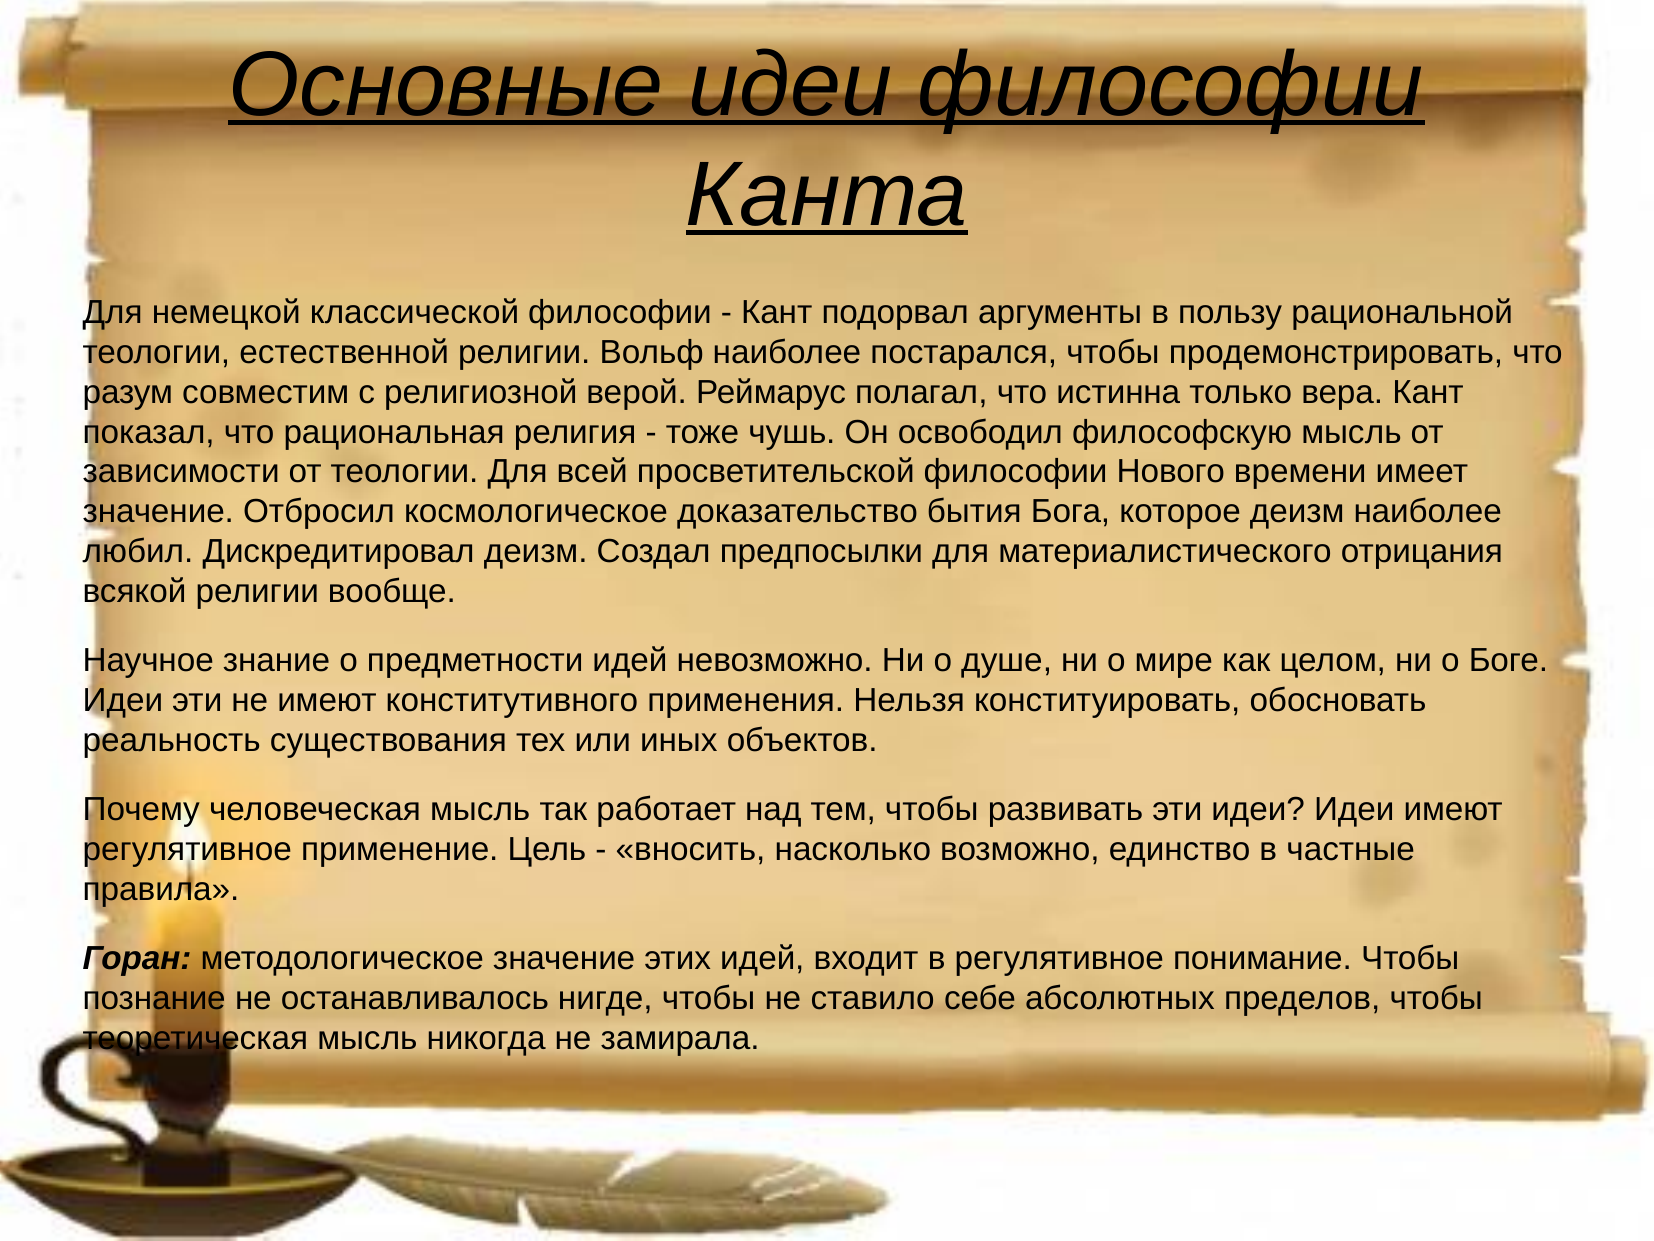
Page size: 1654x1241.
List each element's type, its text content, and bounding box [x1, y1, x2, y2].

picture [0, 0, 1654, 1241]
title Основные идеи философии Канта [82, 23, 1571, 290]
list Для немецкой классической философии - Кант подорвал аргументы в пользу рациональной теологии, естественной религии. Вольф наиболее постарался, чтобы продемонстрировать, что разум совместим с религиозной верой. Реймарус полагал, что истинна только вера. Кант показал, что рациональная религия - тоже чушь. Он освободил философскую мысль от зависимости от теологии. Для всей просветительской философии Нового времени имеет значение. Отбросил космологическое доказательство бытия Бога, которое деизм наиболее любил. Дискредитировал деизм. Создал предпосылки для материалистического отрицания всякой религии вообще. Научное знание о предметности идей невозможно. Ни о душе, ни о мире как целом, ни о Боге. Идеи эти не имеют конститутивного применения. Нельзя конституировать, обосновать реальность существования тех или иных объектов. Почему человеческая мысль так работает над тем, чтобы развивать эти идеи? Идеи имеют регулятивное применение. Цель - «вносить, насколько возможно, единство в частные правила». Горан: методологическое значение этих идей, входит в регулятивное понимание. Чтобы познание не останавливалось нигде, чтобы не ставило себе абсолютных пределов, чтобы теоретическая мысль никогда не замирала. [82, 290, 1571, 1109]
